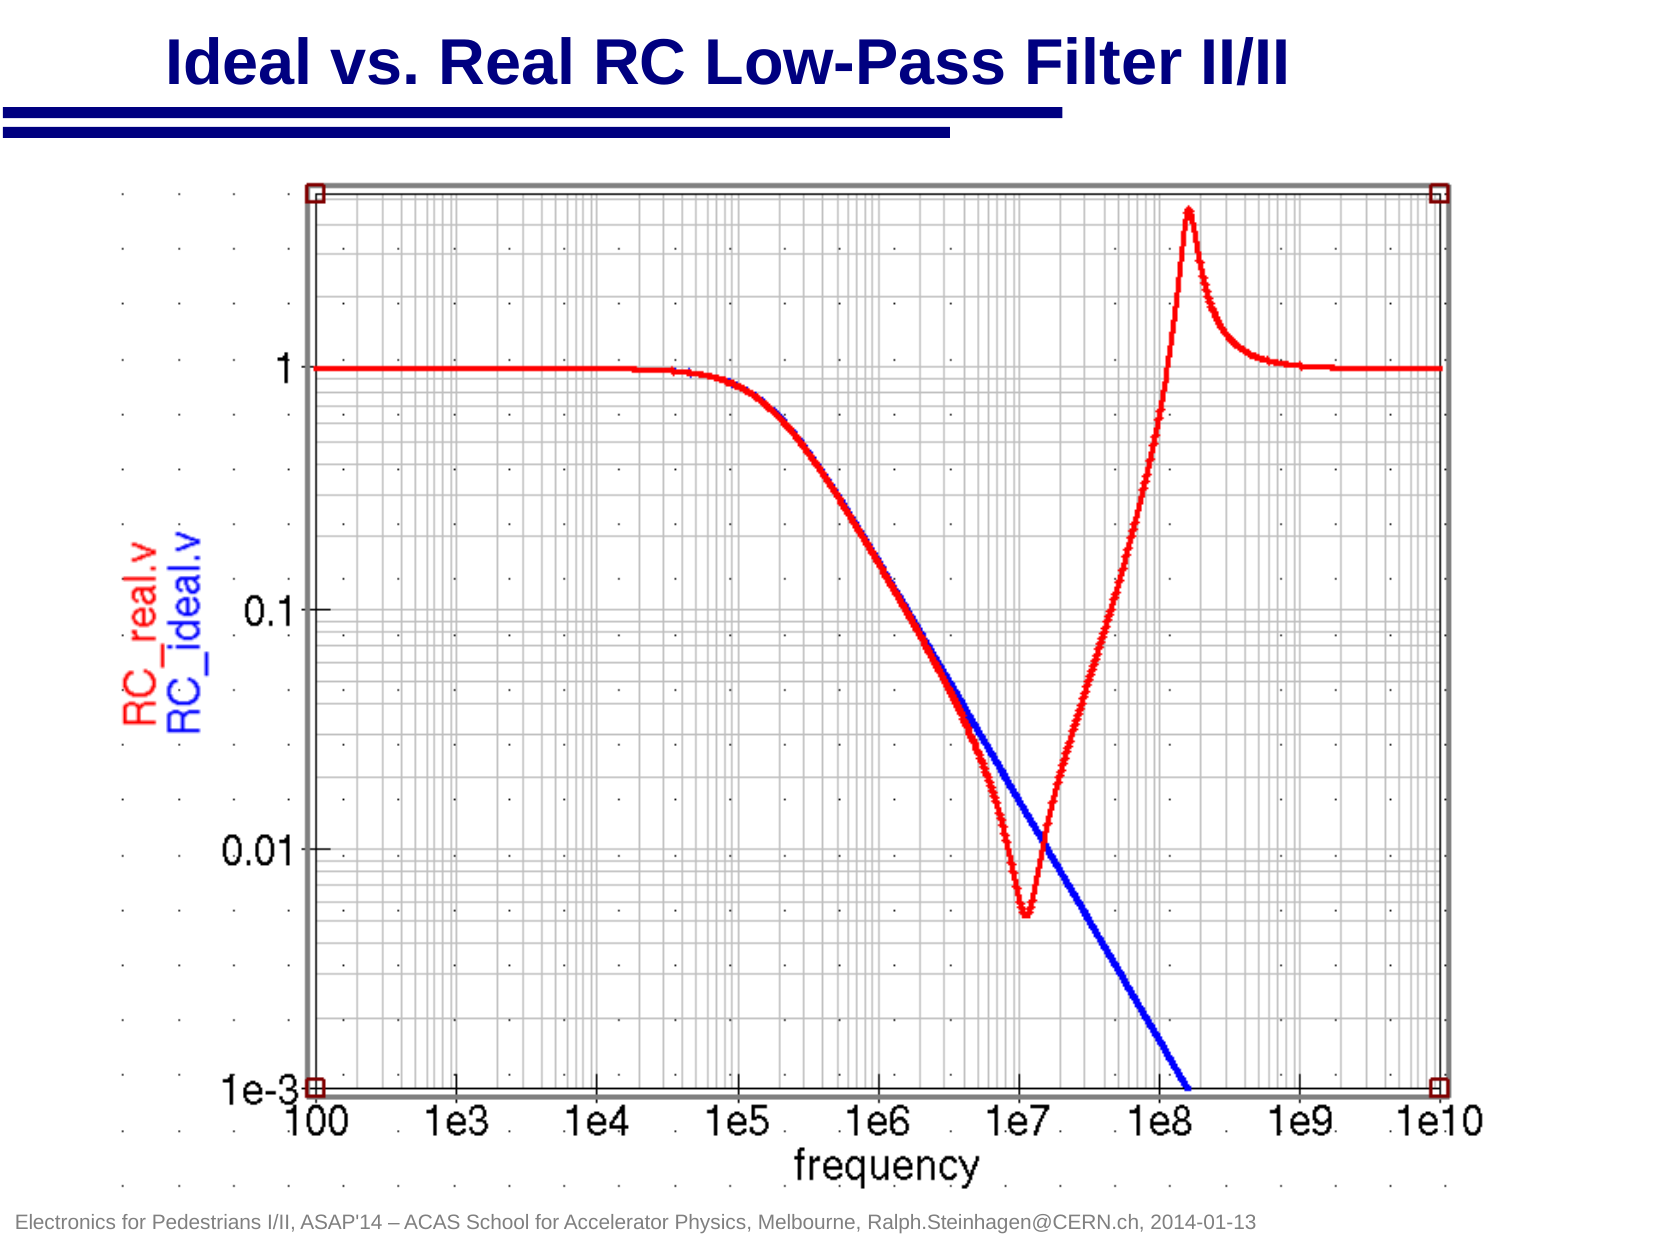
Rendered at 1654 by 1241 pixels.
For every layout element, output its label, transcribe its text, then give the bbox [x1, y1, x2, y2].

title Ideal vs. Real RC Low-Pass Filter II/II [165, 0, 1323, 124]
picture [100, 156, 1491, 1206]
